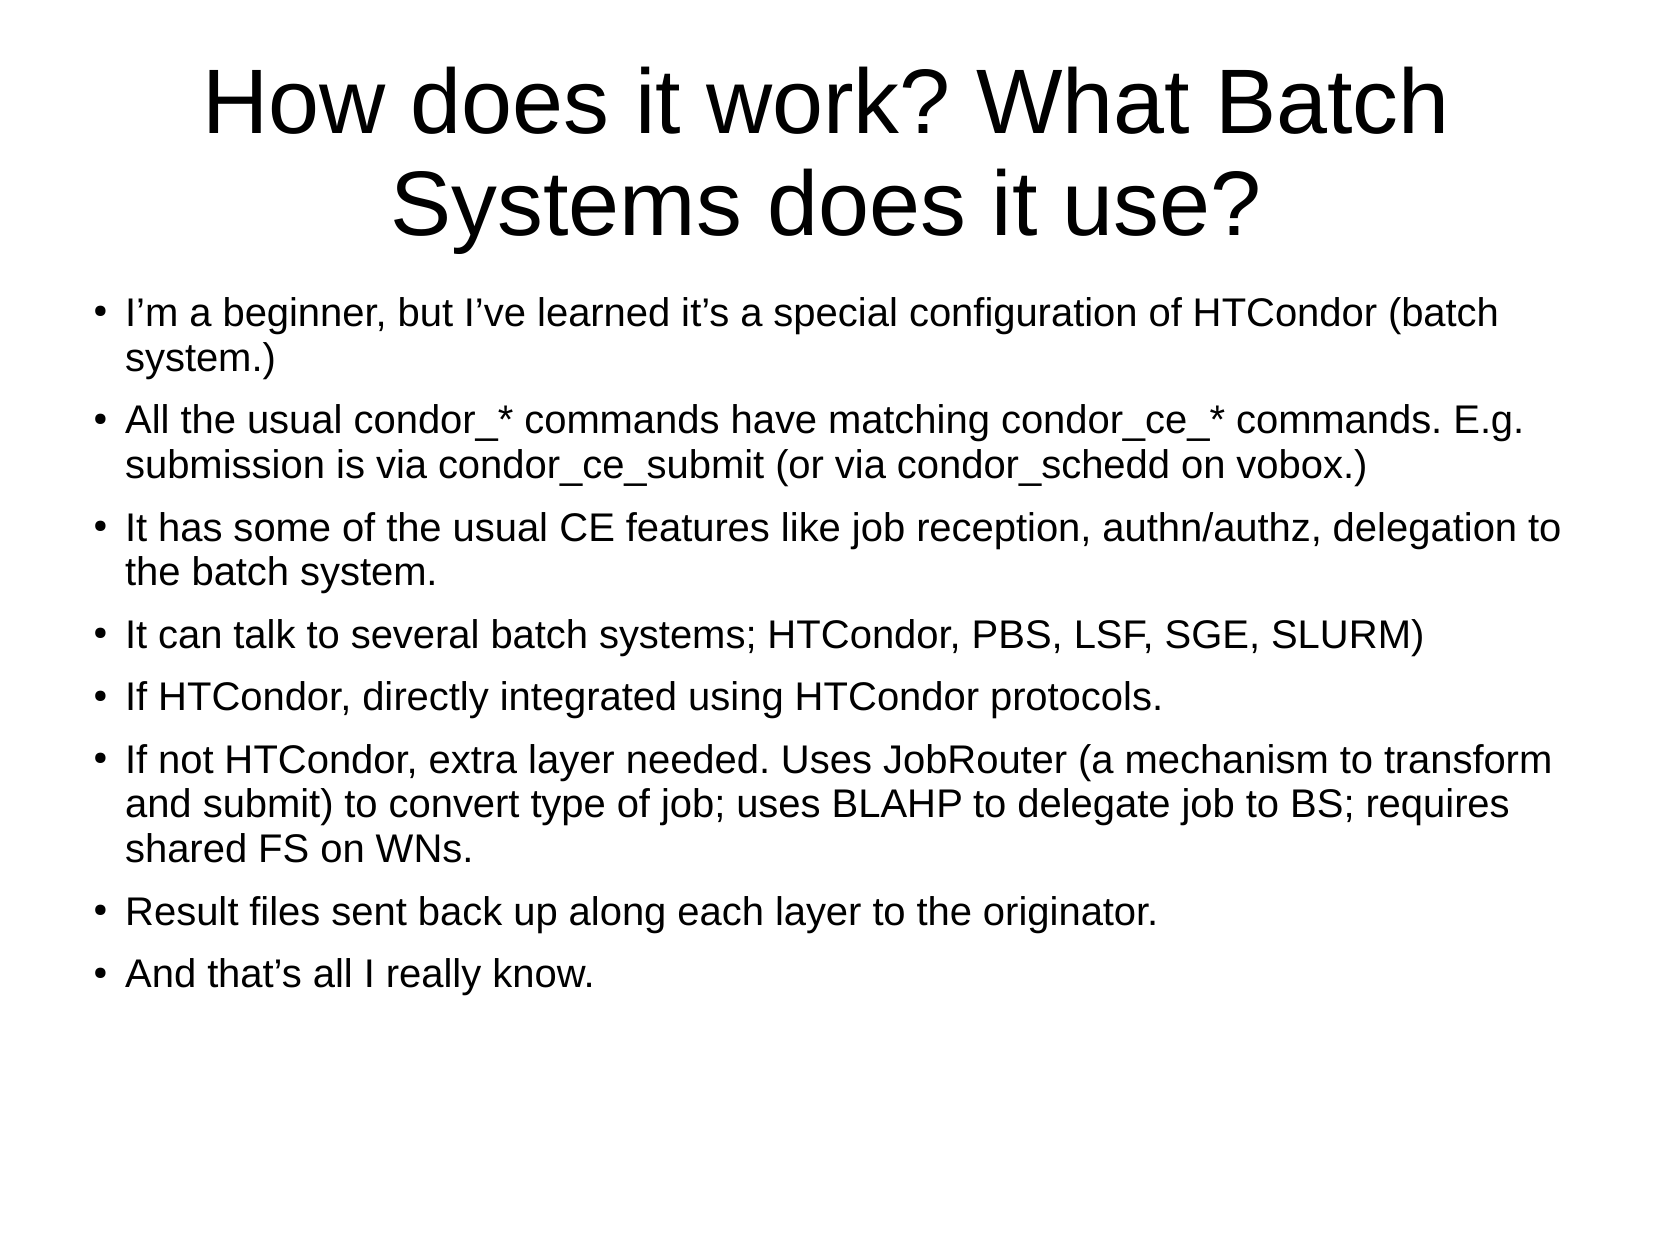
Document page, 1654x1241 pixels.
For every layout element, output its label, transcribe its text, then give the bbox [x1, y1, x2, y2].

title How does it work? What Batch Systems does it use? [82, 49, 1571, 257]
list I’m a beginner, but I’ve learned it’s a special configuration of HTCondor (batch system.) All the usual condor_* commands have matching condor_ce_* commands. E.g. submission is via condor_ce_submit (or via condor_schedd on vobox.) It has some of the usual CE features like job reception, authn/authz, delegation to the batch system. It can talk to several batch systems; HTCondor, PBS, LSF, SGE, SLURM) If HTCondor, directly integrated using HTCondor protocols. If not HTCondor, extra layer needed. Uses JobRouter (a mechanism to transform and submit) to convert type of job; uses BLAHP to delegate job to BS; requires shared FS on WNs. Result files sent back up along each layer to the originator. And that’s all I really know. [82, 290, 1571, 1010]
